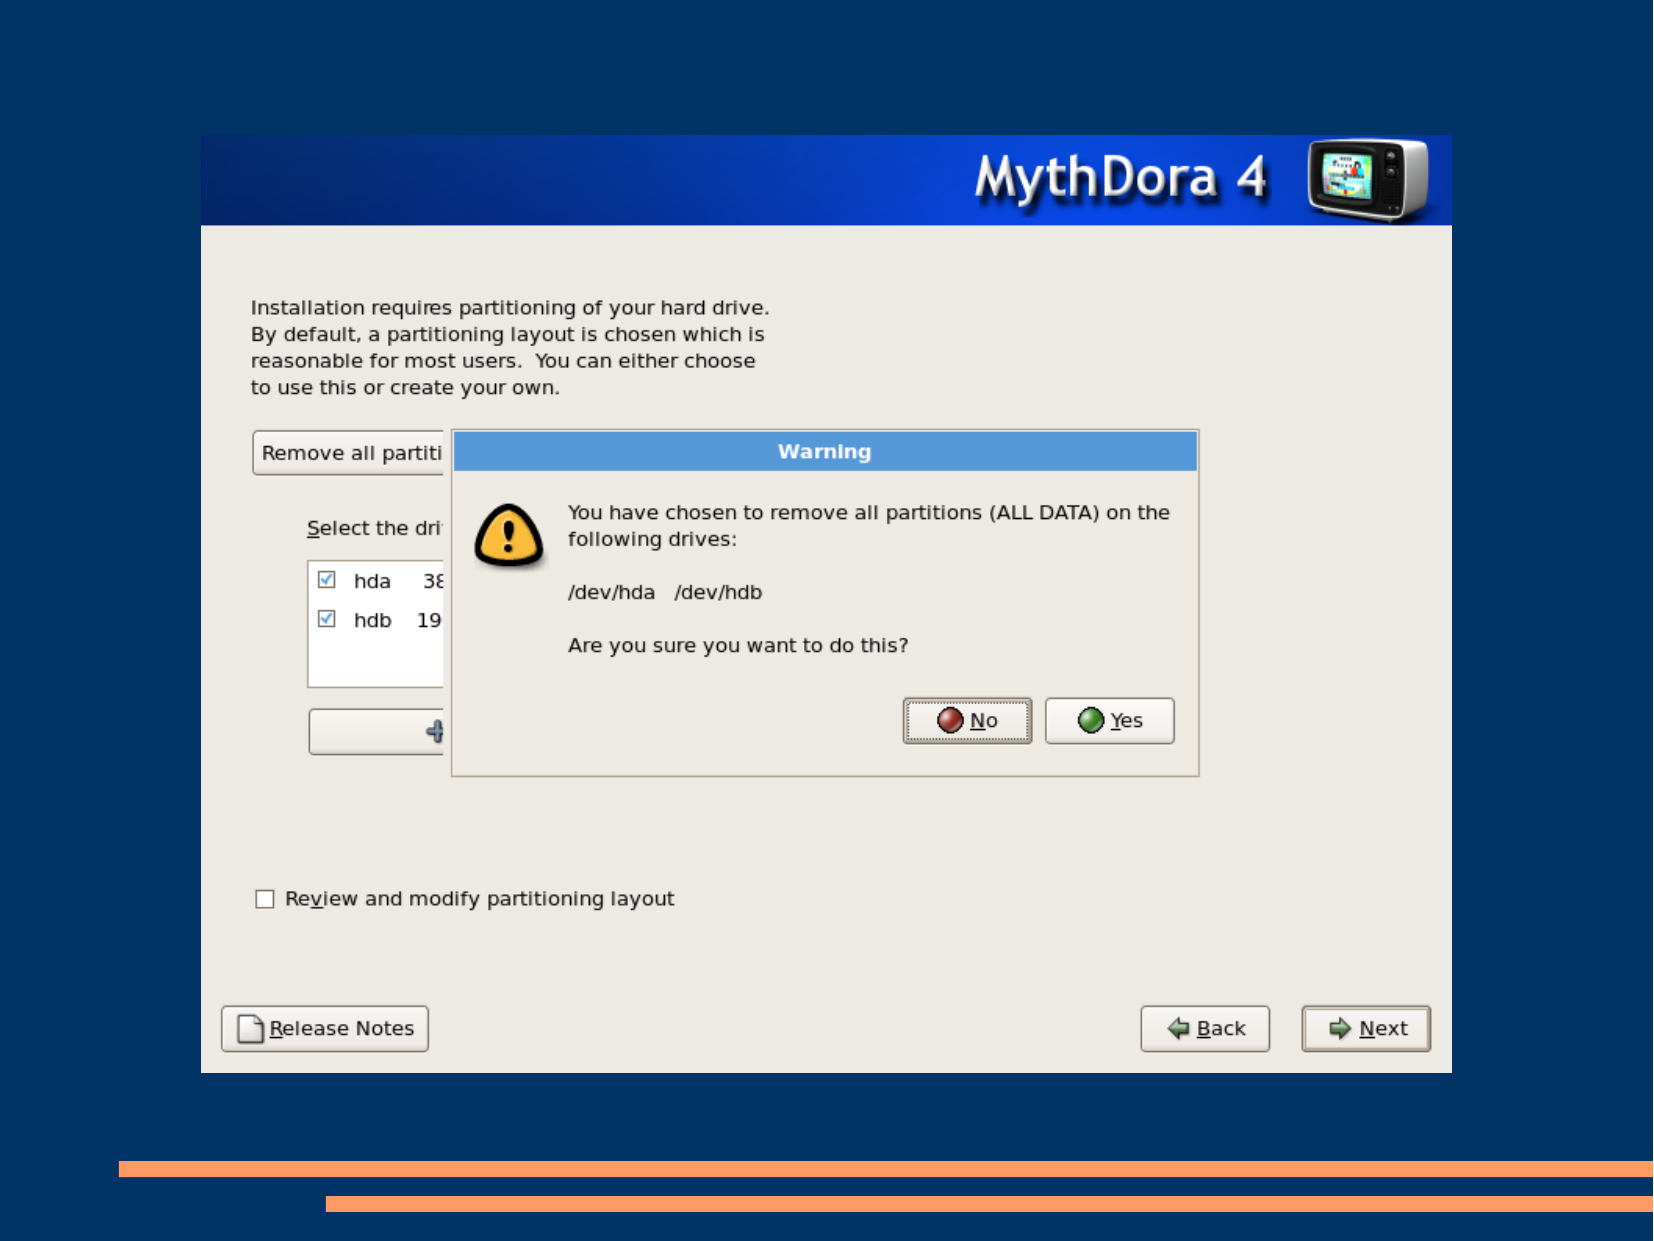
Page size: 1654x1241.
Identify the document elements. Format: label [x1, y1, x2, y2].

picture [201, 135, 1452, 1073]
